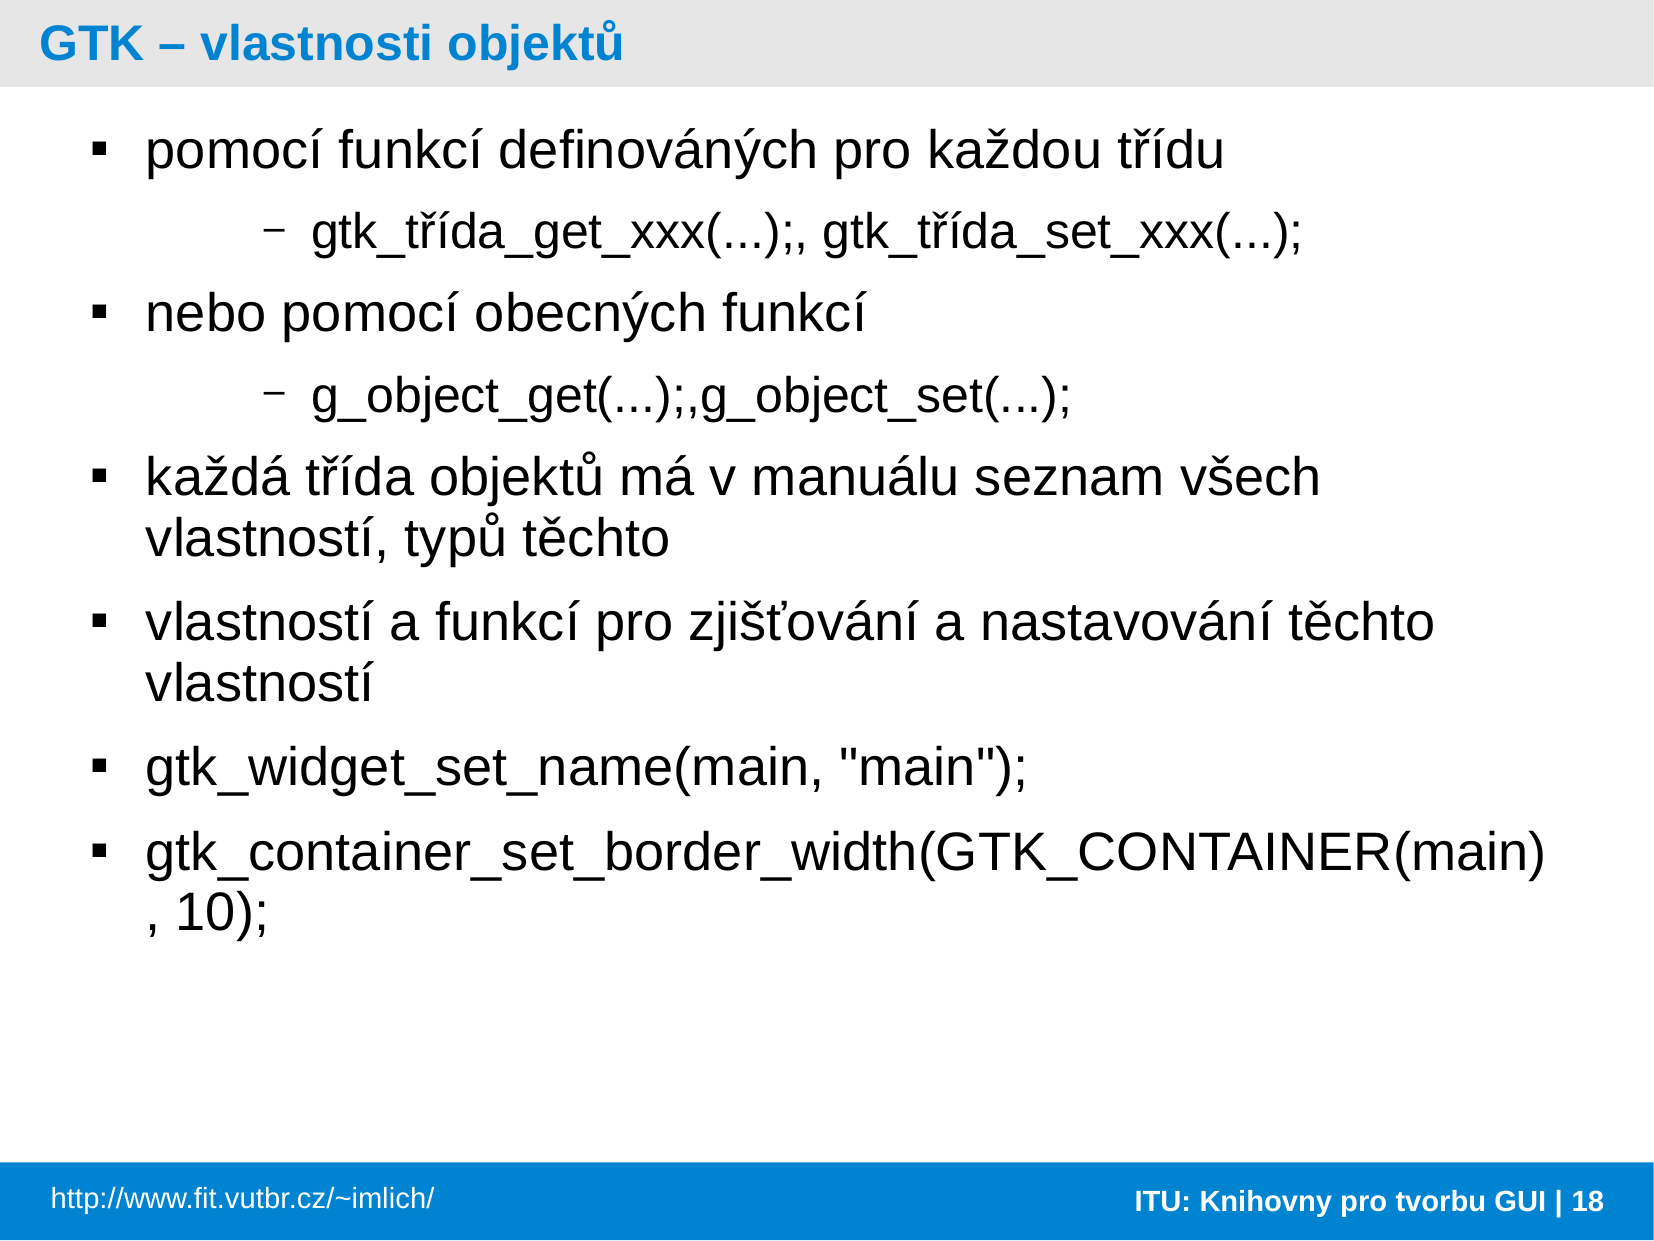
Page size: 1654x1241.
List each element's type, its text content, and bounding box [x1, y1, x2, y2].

list pomocí funkcí definováných pro každou třídu gtk_třída_get_xxx(...);, gtk_třída_set_xxx(...); nebo pomocí obecných funkcí g_object_get(...);,g_object_set(...); každá třída objektů má v manuálu seznam všech vlastností, typů těchto vlastností a funkcí pro zjišťování a nastavování těchto vlastností gtk_widget_set_name(main, "main"); gtk_container_set_border_width(GTK_CONTAINER(main), 10); [75, 119, 1564, 1111]
title GTK – vlastnosti objektů [39, 11, 1615, 76]
